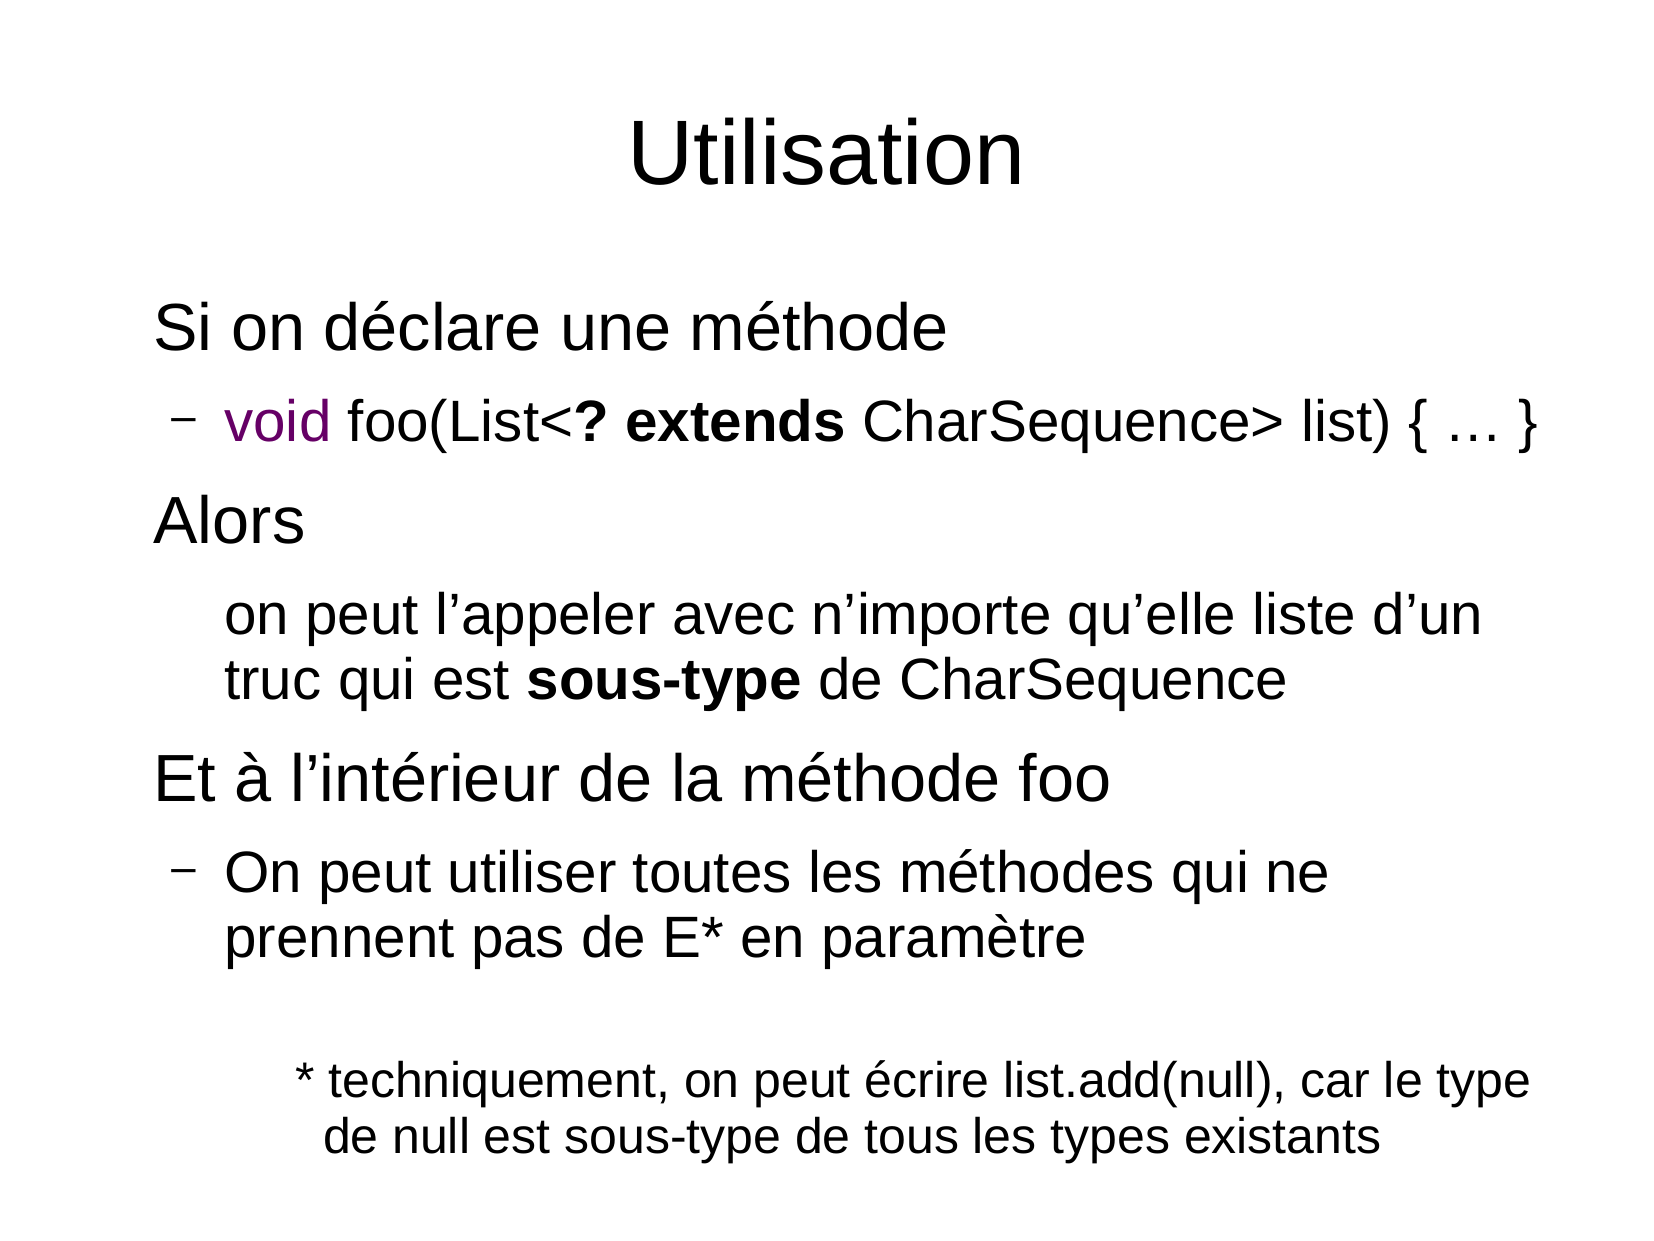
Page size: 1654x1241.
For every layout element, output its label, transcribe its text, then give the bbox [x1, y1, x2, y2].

title Utilisation [82, 49, 1571, 257]
list Si on déclare une méthode void foo(List<? extends CharSequence> list) { … } Alors on peut l’appeler avec n’importe qu’elle liste d’un truc qui est sous-type de CharSequence Et à l’intérieur de la méthode foo On peut utiliser toutes les méthodes qui ne prennent pas de E* en paramètre * techniquement, on peut écrire list.add(null), car le type de null est sous-type de tous les types existants [82, 290, 1571, 1186]
